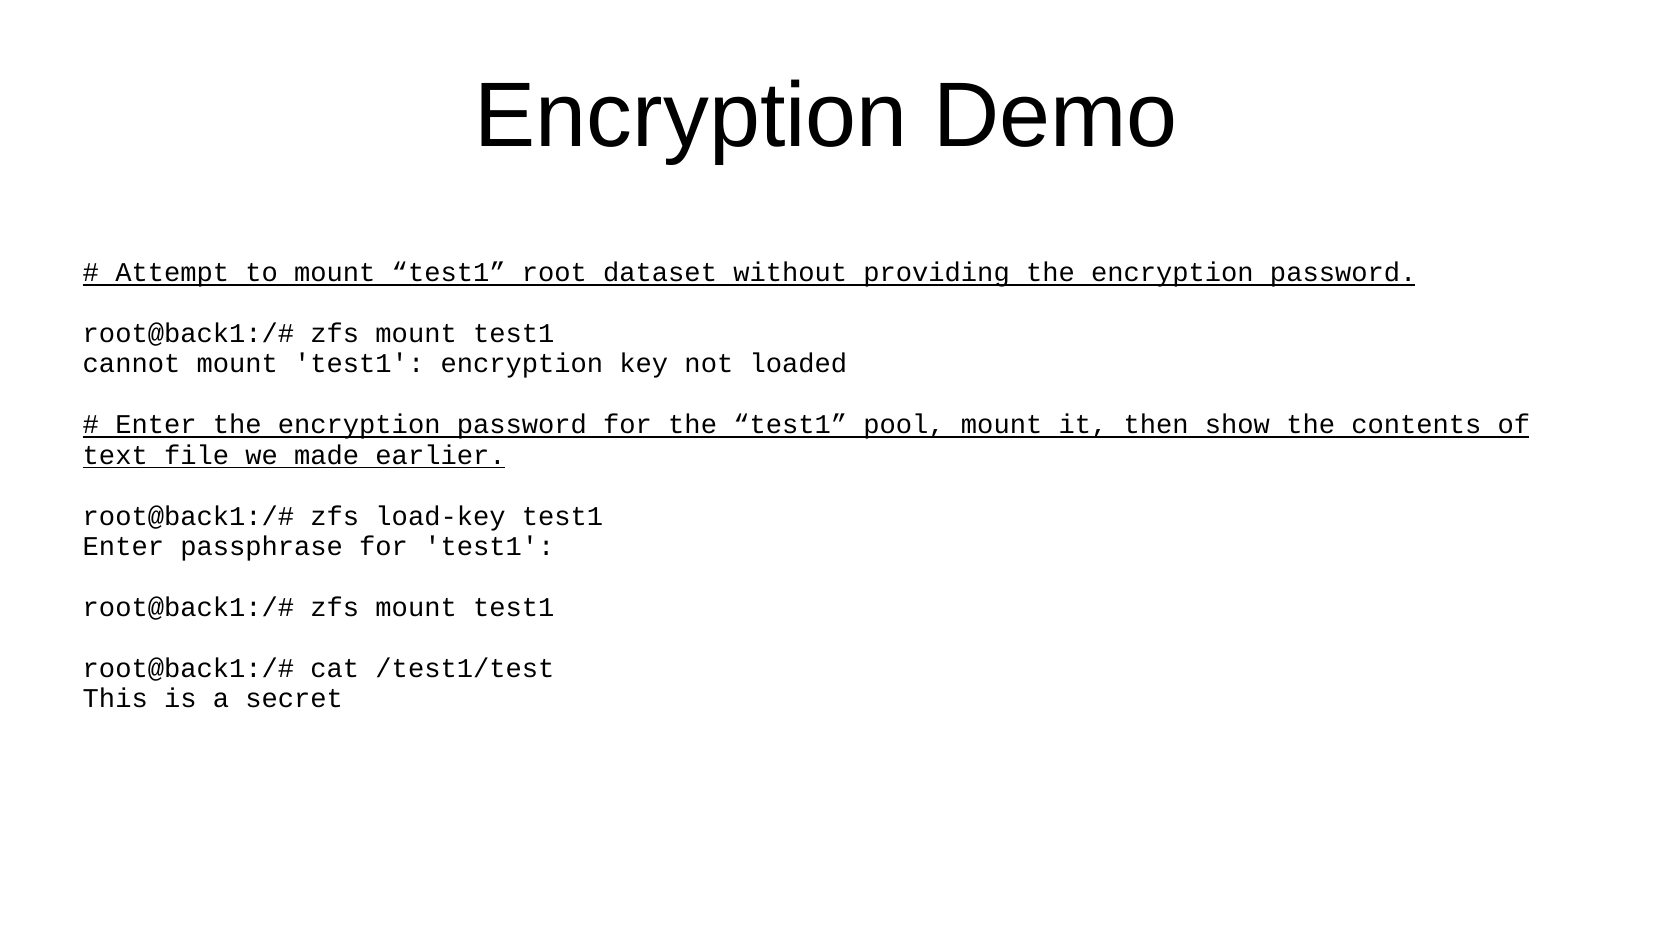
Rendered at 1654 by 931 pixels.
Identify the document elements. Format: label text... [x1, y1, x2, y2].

subtitle # Attempt to mount “test1” root dataset without providing the encryption password. root@back1:/# zfs mount test1 cannot mount 'test1': encryption key not loaded # Enter the encryption password for the “test1” pool, mount it, then show the contents of text file we made earlier. root@back1:/# zfs load-key test1 Enter passphrase for 'test1': root@back1:/# zfs mount test1 root@back1:/# cat /test1/test This is a secret [82, 217, 1571, 758]
title Encryption Demo [82, 37, 1571, 193]
